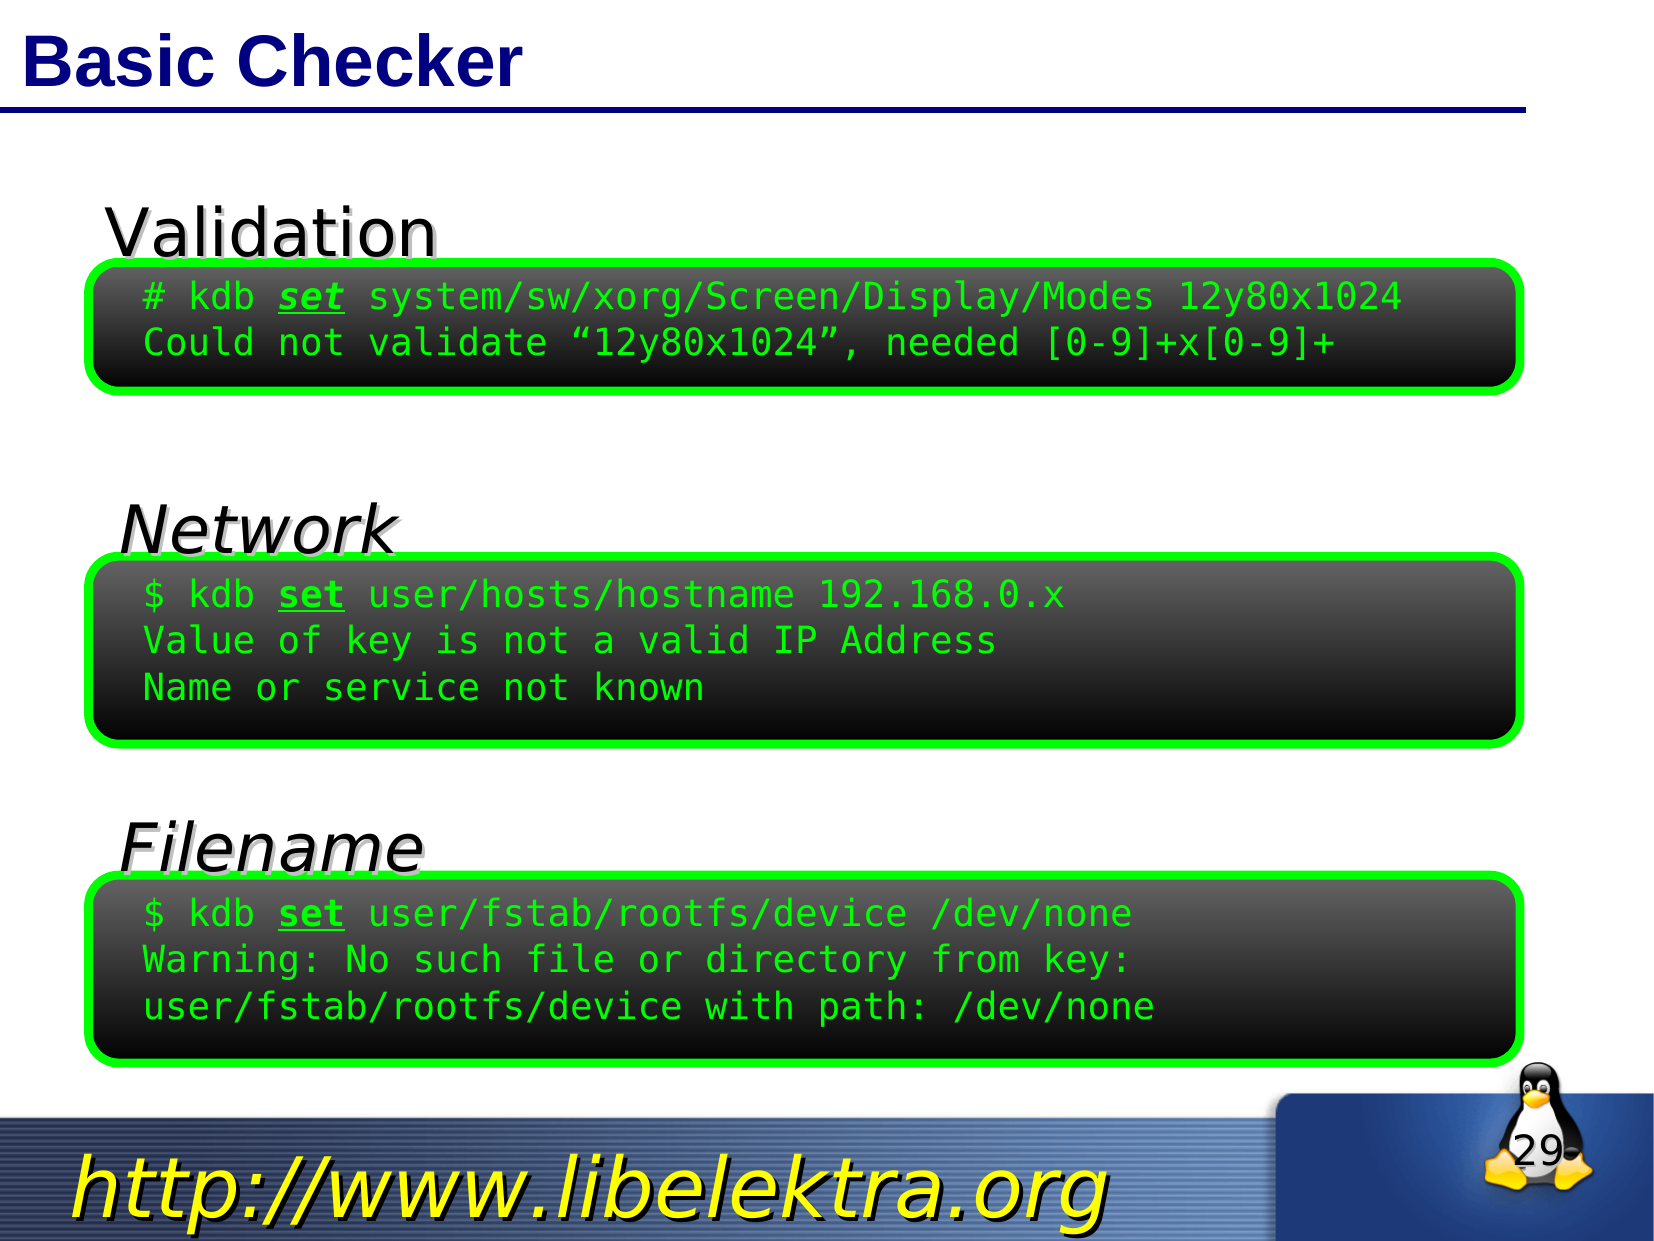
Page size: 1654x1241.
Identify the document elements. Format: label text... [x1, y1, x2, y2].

text_box Validation [104, 188, 1071, 267]
text_box [88, 556, 1521, 745]
picture [0, 1061, 1654, 1241]
text_box [88, 875, 1521, 1063]
text_box Network [104, 478, 666, 571]
text_box $ kdb set user/fstab/rootfs/device /dev/none Warning: No such file or directory from key: user/fstab/rootfs/device with path: /dev/none [142, 888, 1489, 1051]
text_box Basic Checker [21, 14, 1611, 111]
text_box $ kdb set user/hosts/hostname 192.168.0.x Value of key is not a valid IP Address Name or service not known [142, 569, 1489, 732]
text_box Filename [104, 797, 666, 890]
text_box <Nummer> [1312, 1122, 1565, 1178]
text_box [88, 262, 1521, 392]
text_box # kdb set system/sw/xorg/Screen/Display/Modes 12y80x1024 Could not validate “12y80x1024”, needed [0-9]+x[0-9]+ [142, 271, 1489, 383]
